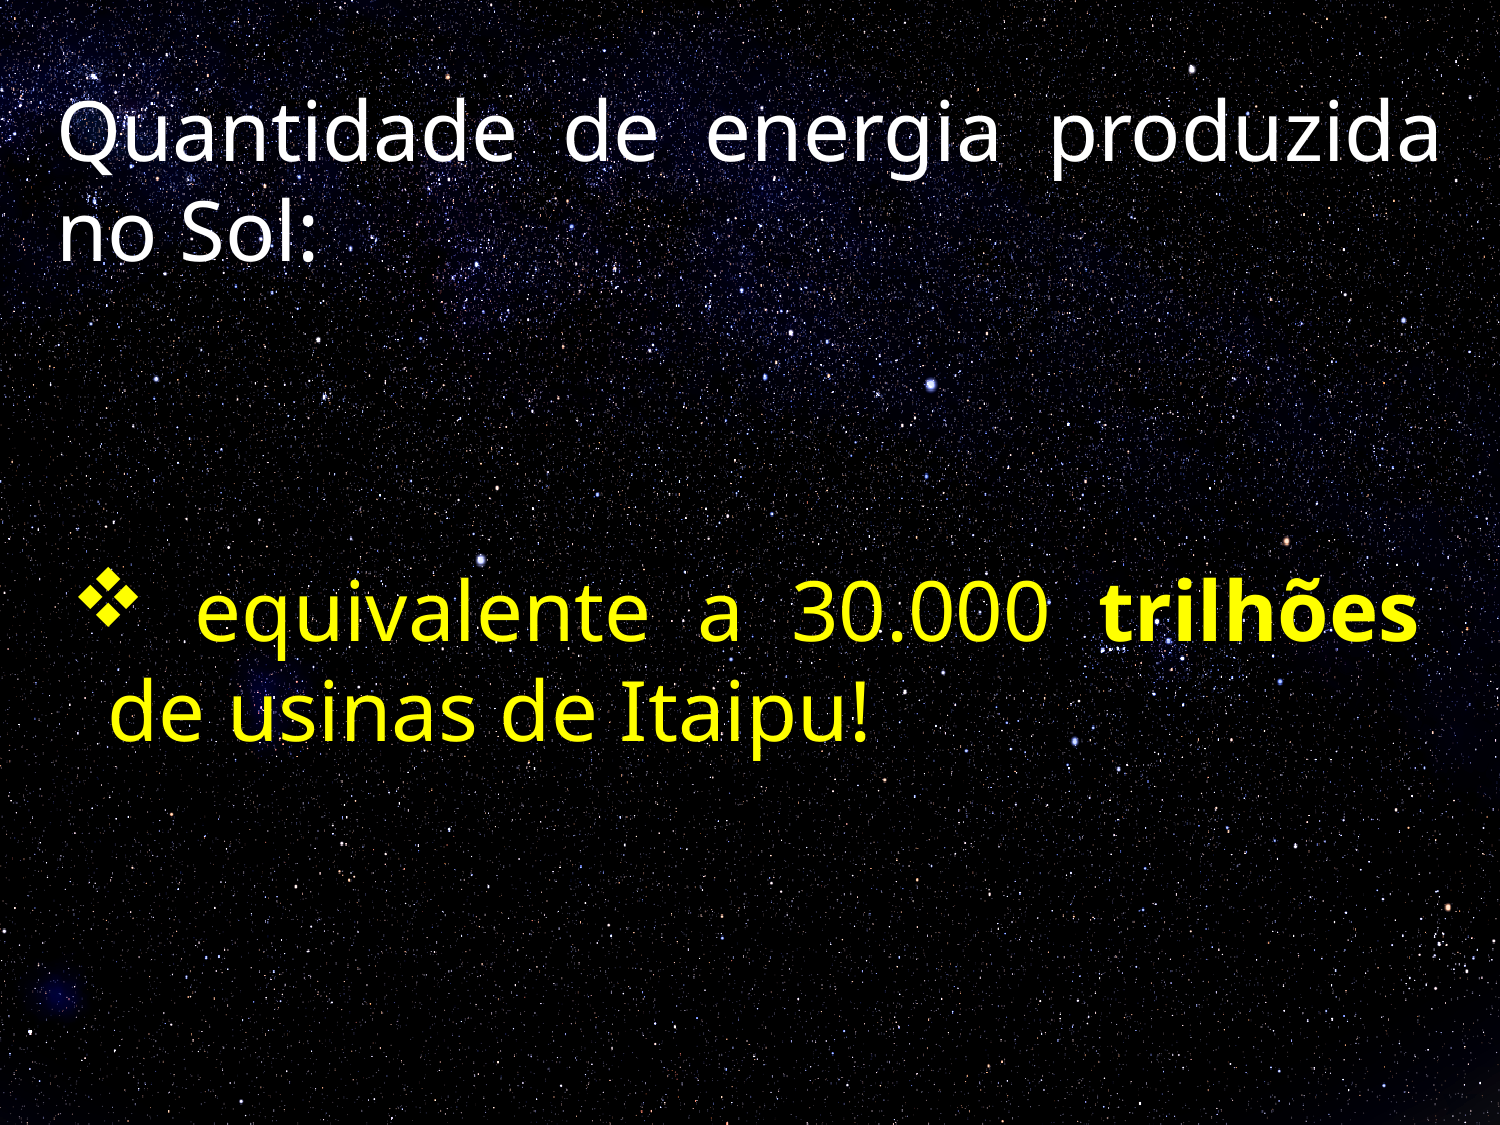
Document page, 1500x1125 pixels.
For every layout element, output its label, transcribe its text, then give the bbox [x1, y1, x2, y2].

picture [0, 0, 1500, 1125]
subtitle Quantidade de energia produzida no Sol: [41, 70, 1459, 362]
text_box equivalente a 30.000 trilhões de usinas de Itaipu! [17, 550, 1436, 766]
